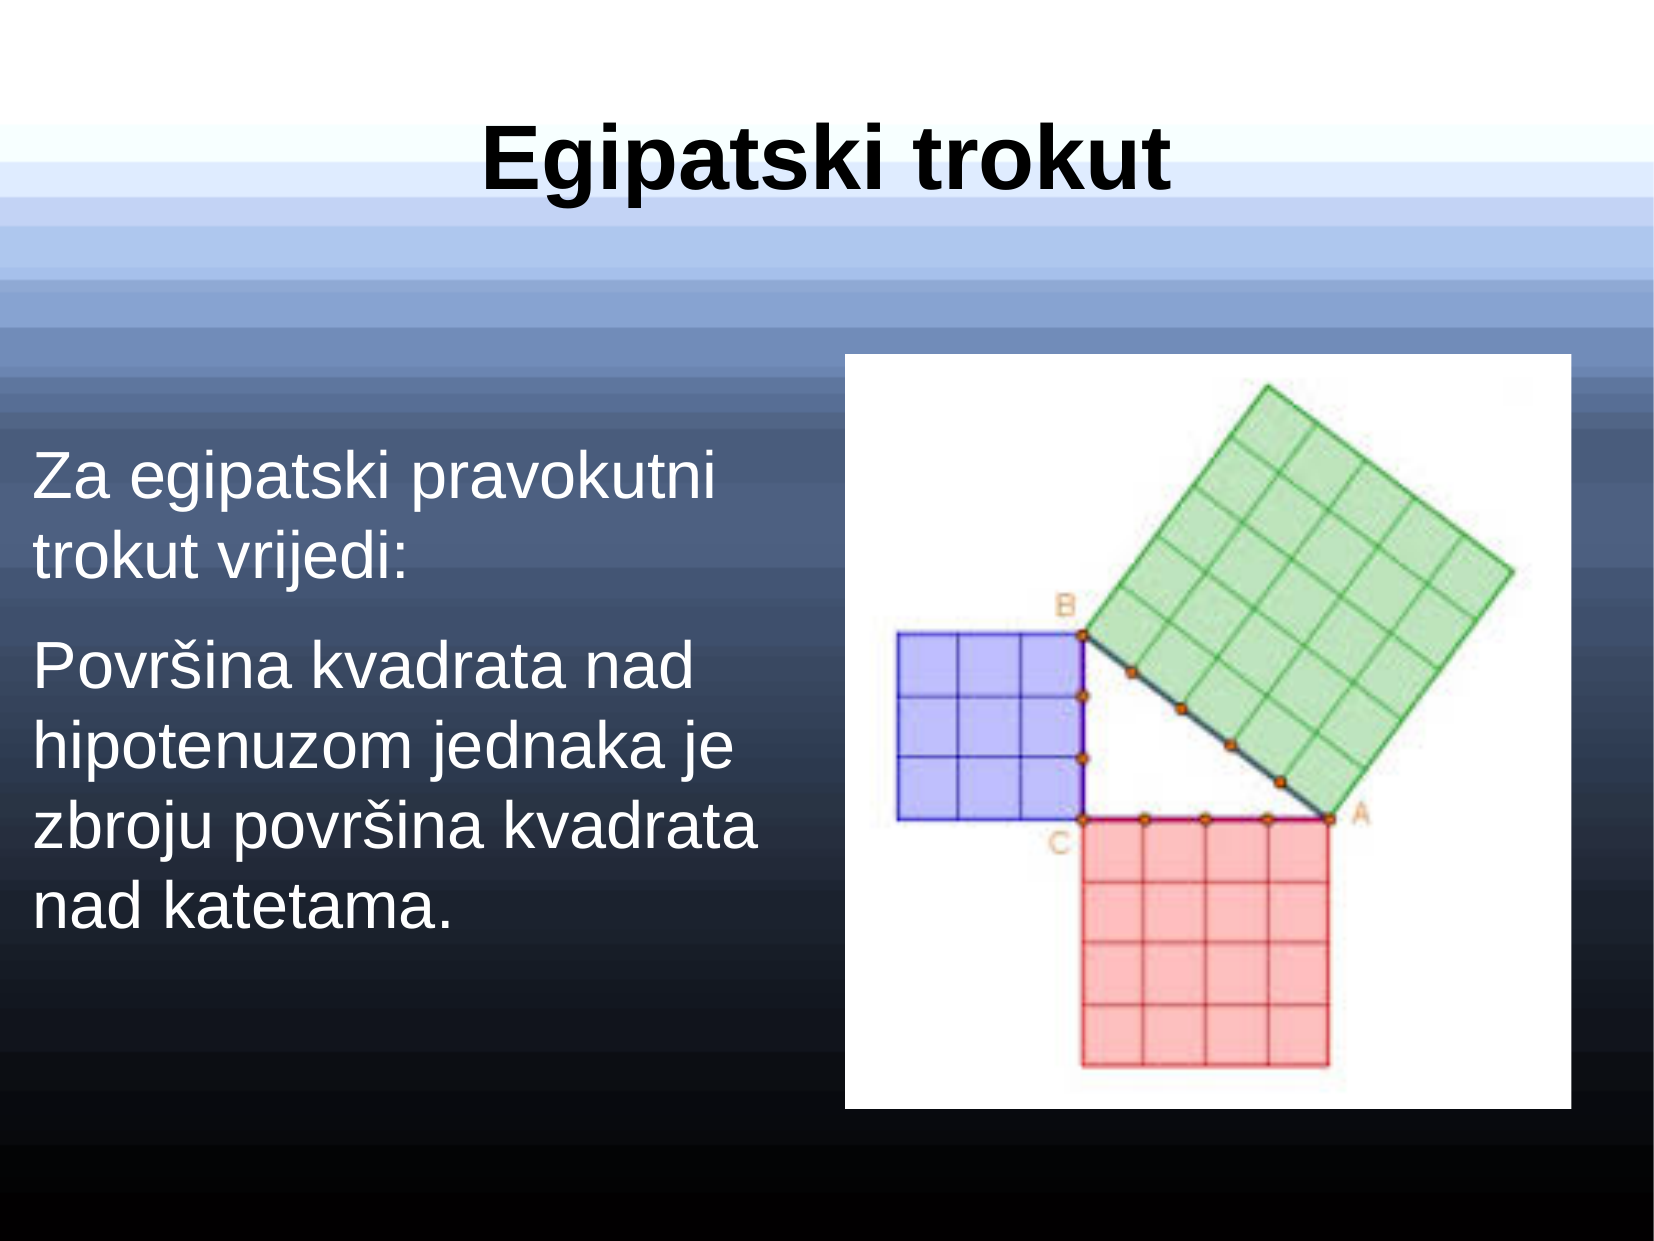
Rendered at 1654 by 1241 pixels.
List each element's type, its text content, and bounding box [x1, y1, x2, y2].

title Egipatski trokut [82, 97, 1571, 209]
picture [845, 354, 1572, 1109]
list Za egipatski pravokutni trokut vrijedi: Površina kvadrata nad hipotenuzom jednaka je zbroju površina kvadrata nad katetama. [33, 322, 809, 948]
